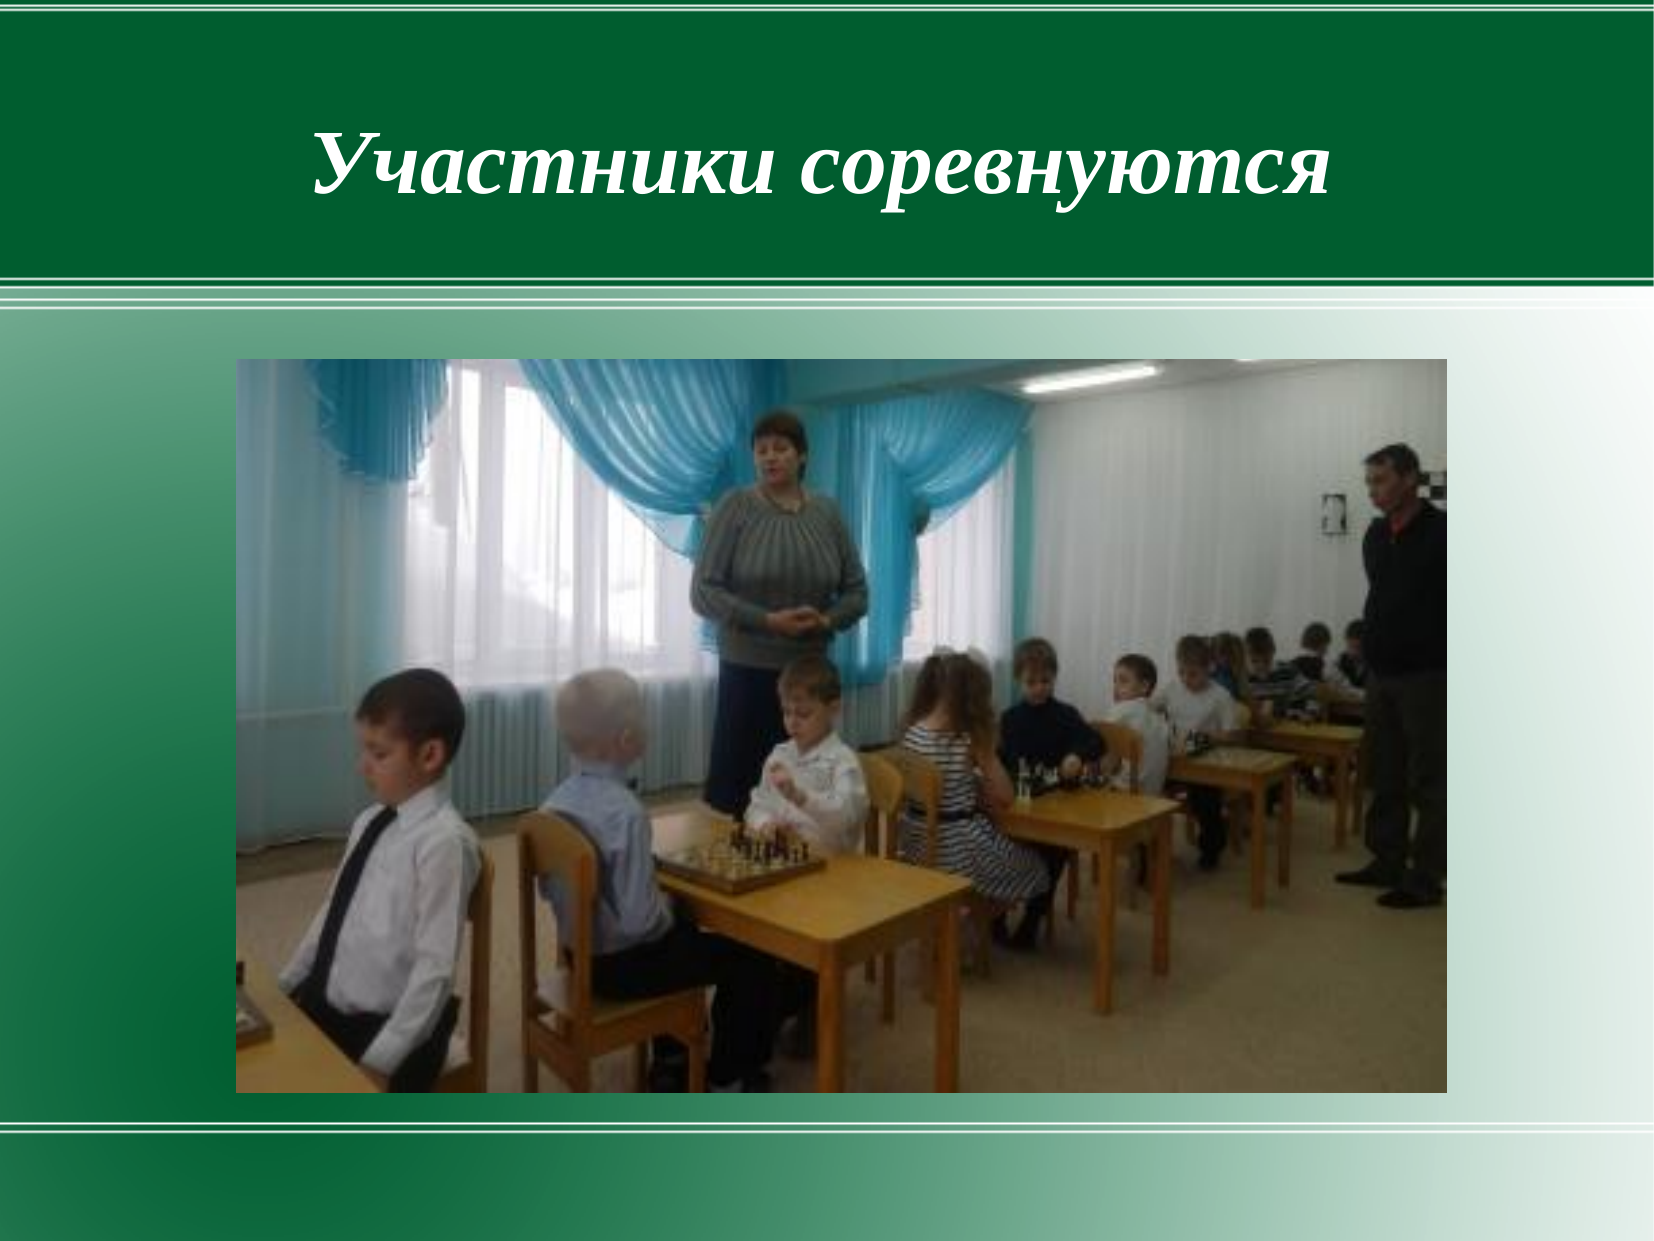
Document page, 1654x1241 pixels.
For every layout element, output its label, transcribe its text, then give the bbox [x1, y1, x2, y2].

picture [0, 0, 1654, 1241]
title Участники соревнуются [88, 58, 1577, 266]
